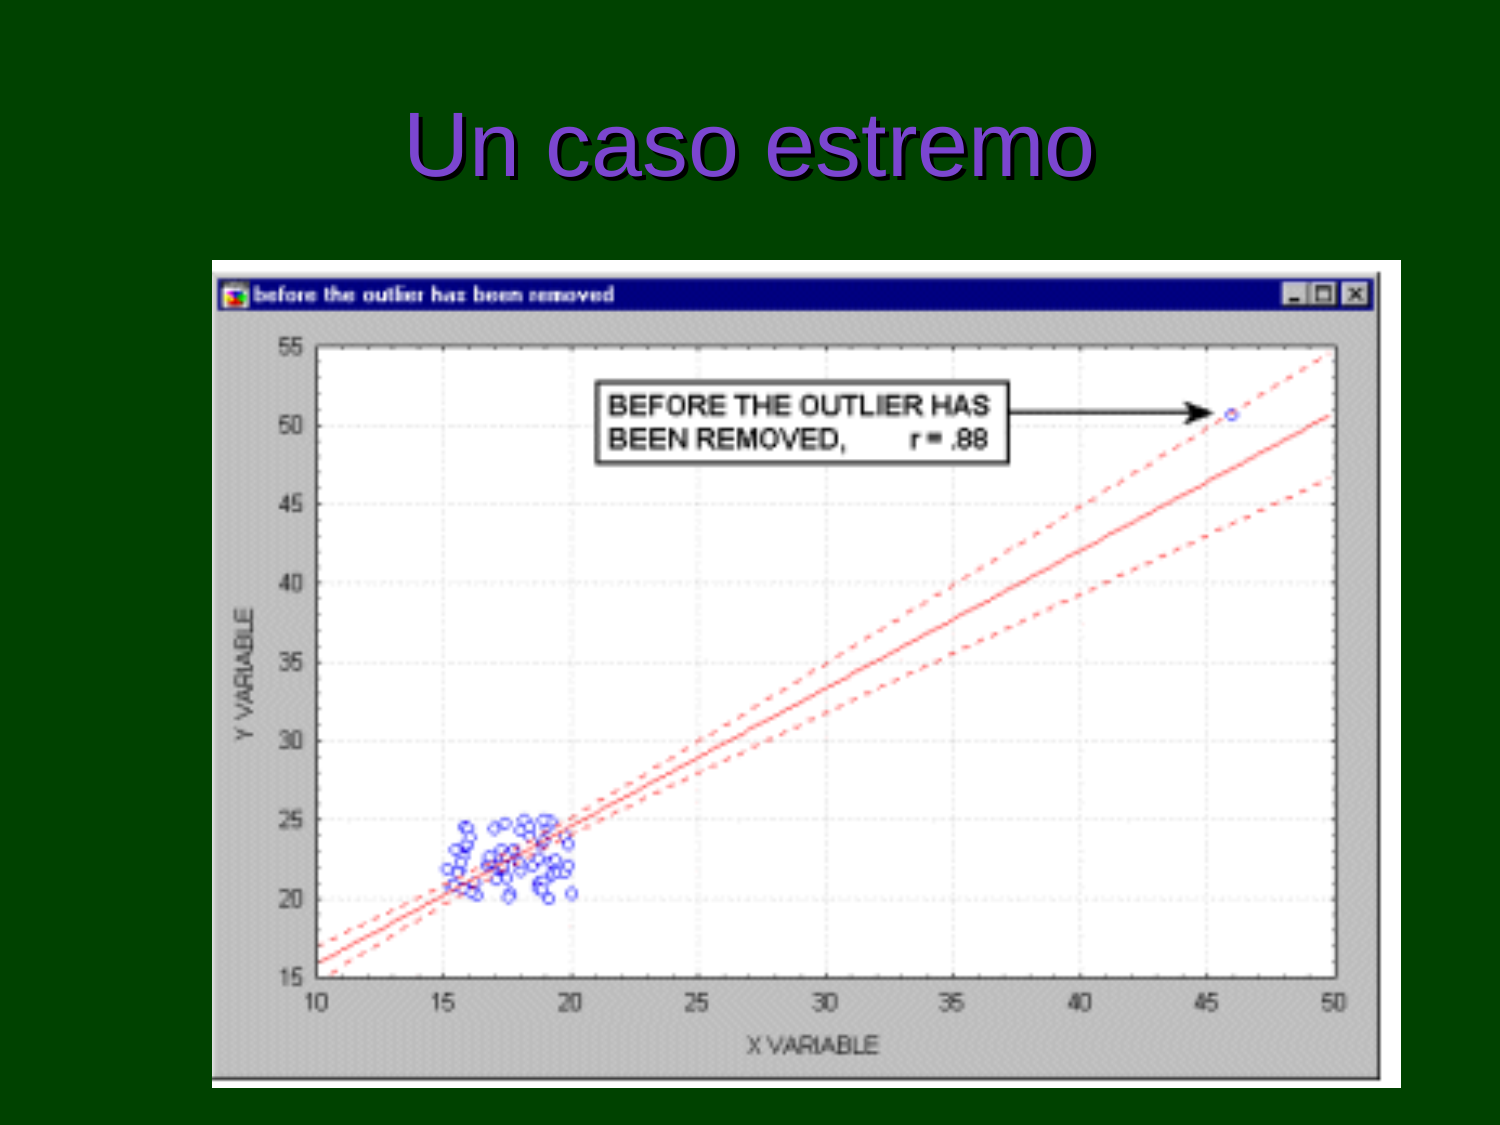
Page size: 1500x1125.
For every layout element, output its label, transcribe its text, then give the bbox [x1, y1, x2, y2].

title Un caso estremo [75, 45, 1426, 234]
picture [212, 260, 1401, 1088]
